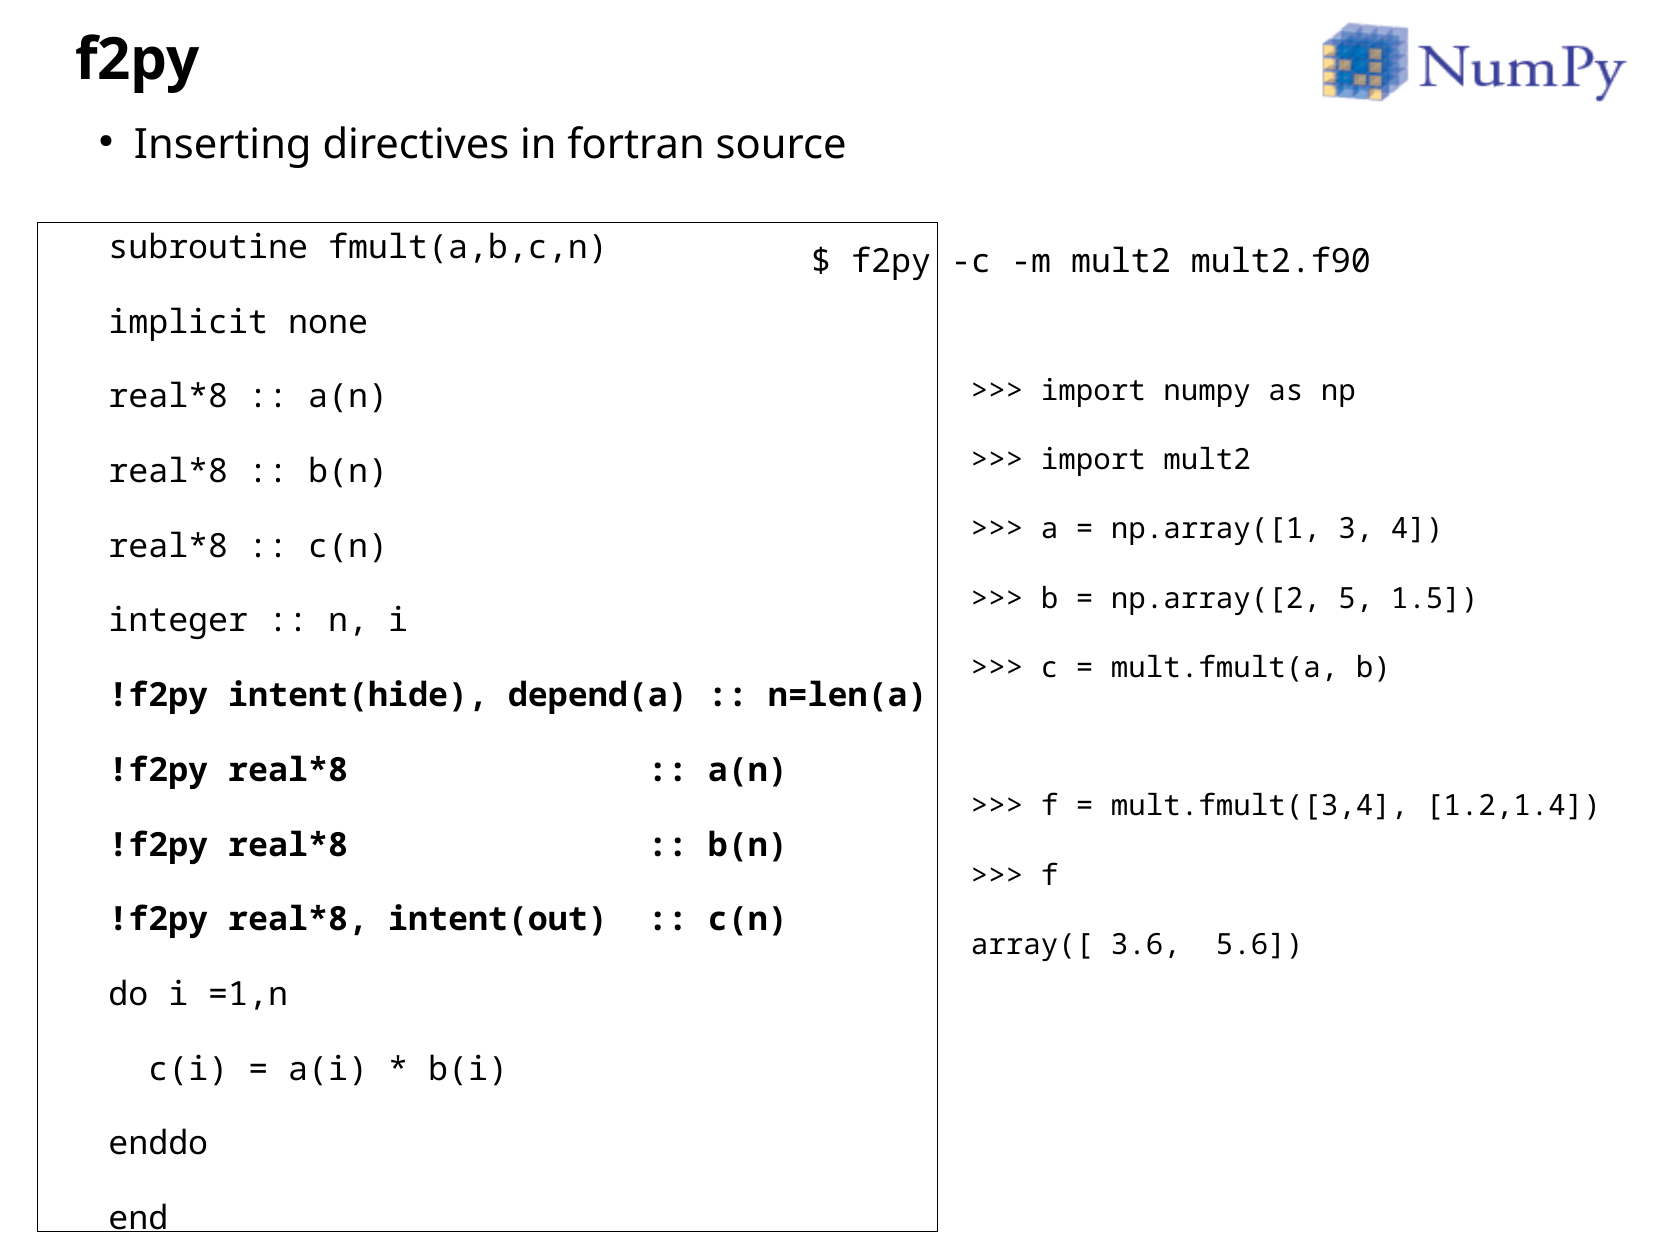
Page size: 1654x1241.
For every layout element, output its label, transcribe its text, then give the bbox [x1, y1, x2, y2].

title f2py [75, 0, 1576, 110]
list >>> import numpy as np >>> import mult2 >>> a = np.array([1, 3, 4]) >>> b = np.array([2, 5, 1.5]) >>> c = mult.fmult(a, b) >>> f = mult.fmult([3,4], [1.2,1.4]) >>> f array([ 3.6, 5.6]) [900, 300, 1613, 1163]
picture [1302, 13, 1635, 113]
title Inserting directives in fortran source $ f2py -c -m mult2 mult2.f90 [63, 110, 1654, 287]
list subroutine fmult(a,b,c,n) implicit none real*8 :: a(n) real*8 :: b(n) real*8 :: c(n) integer :: n, i !f2py intent(hide), depend(a) :: n=len(a) !f2py real*8 :: a(n) !f2py real*8 :: b(n) !f2py real*8, intent(out) :: c(n) do i =1,n c(i) = a(i) * b(i) enddo end [37, 222, 938, 1232]
